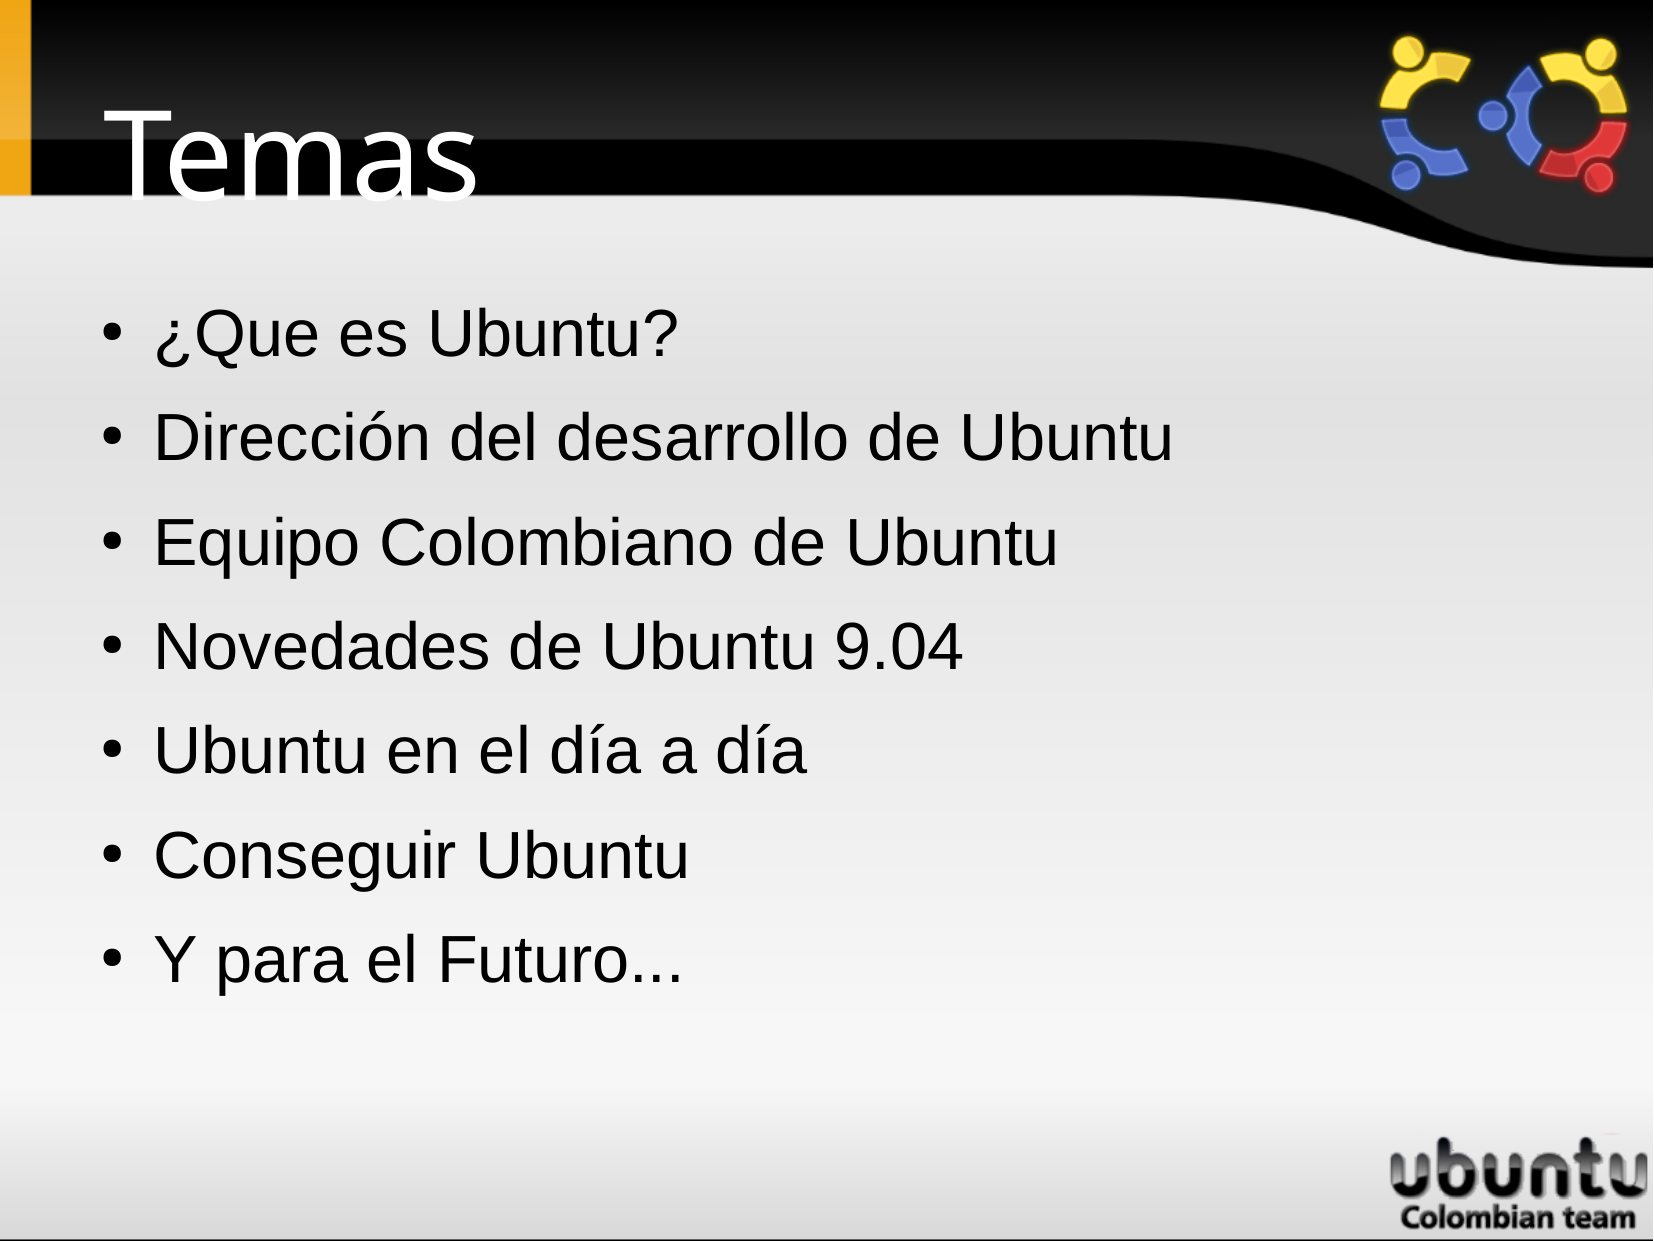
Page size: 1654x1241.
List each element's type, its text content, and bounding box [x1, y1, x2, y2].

list ¿Que es Ubuntu? Dirección del desarrollo de Ubuntu Equipo Colombiano de Ubuntu Novedades de Ubuntu 9.04 Ubuntu en el día a día Conseguir Ubuntu Y para el Futuro... [82, 296, 1571, 1004]
text_box Temas [88, 59, 407, 198]
picture [0, 0, 1653, 1241]
